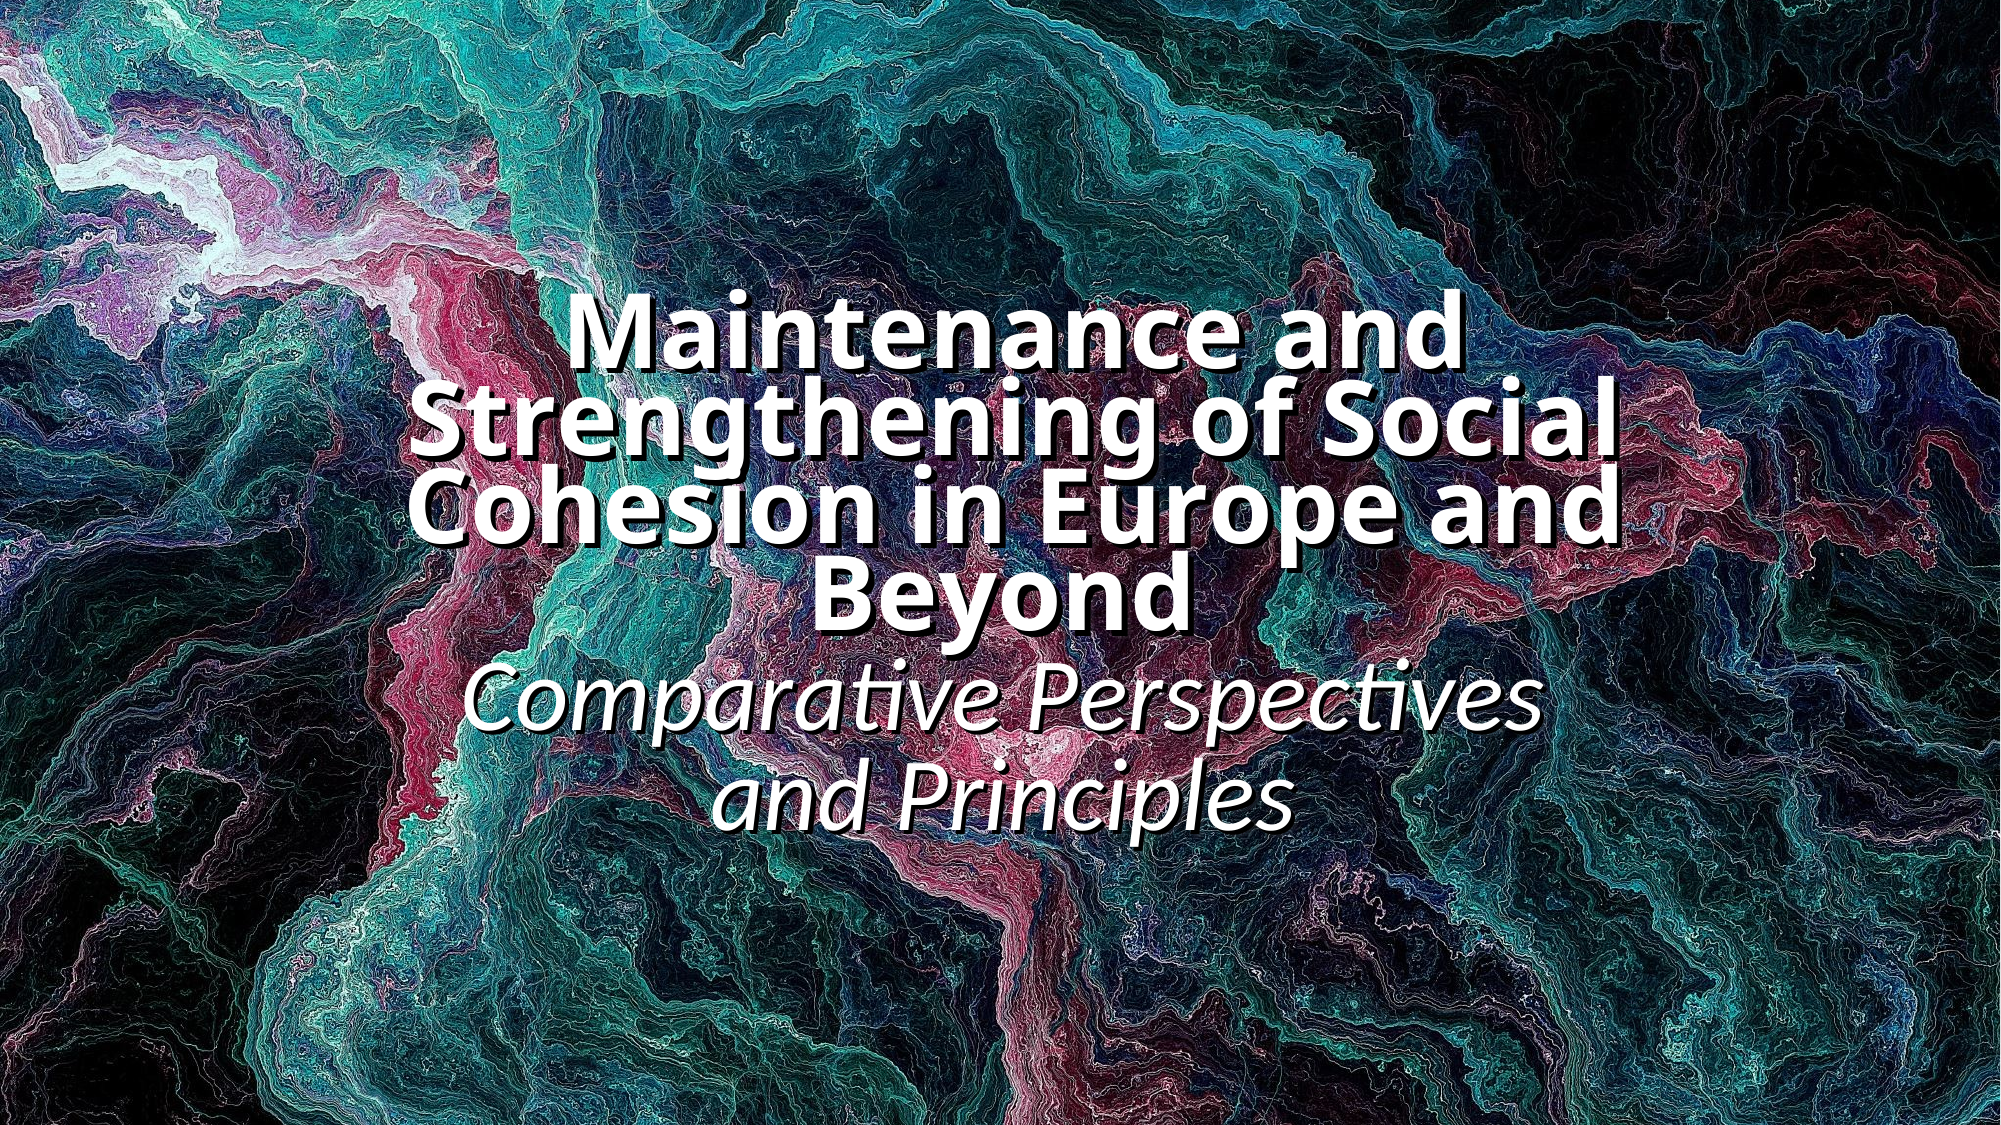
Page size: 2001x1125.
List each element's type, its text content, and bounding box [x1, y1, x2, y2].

text_box Maintenance and Strengthening of Social Cohesion in Europe and Beyond Comparative Perspectives and Principles [190, 269, 1841, 856]
picture [0, 0, 2000, 1125]
picture [1256, 3, 1267, 12]
